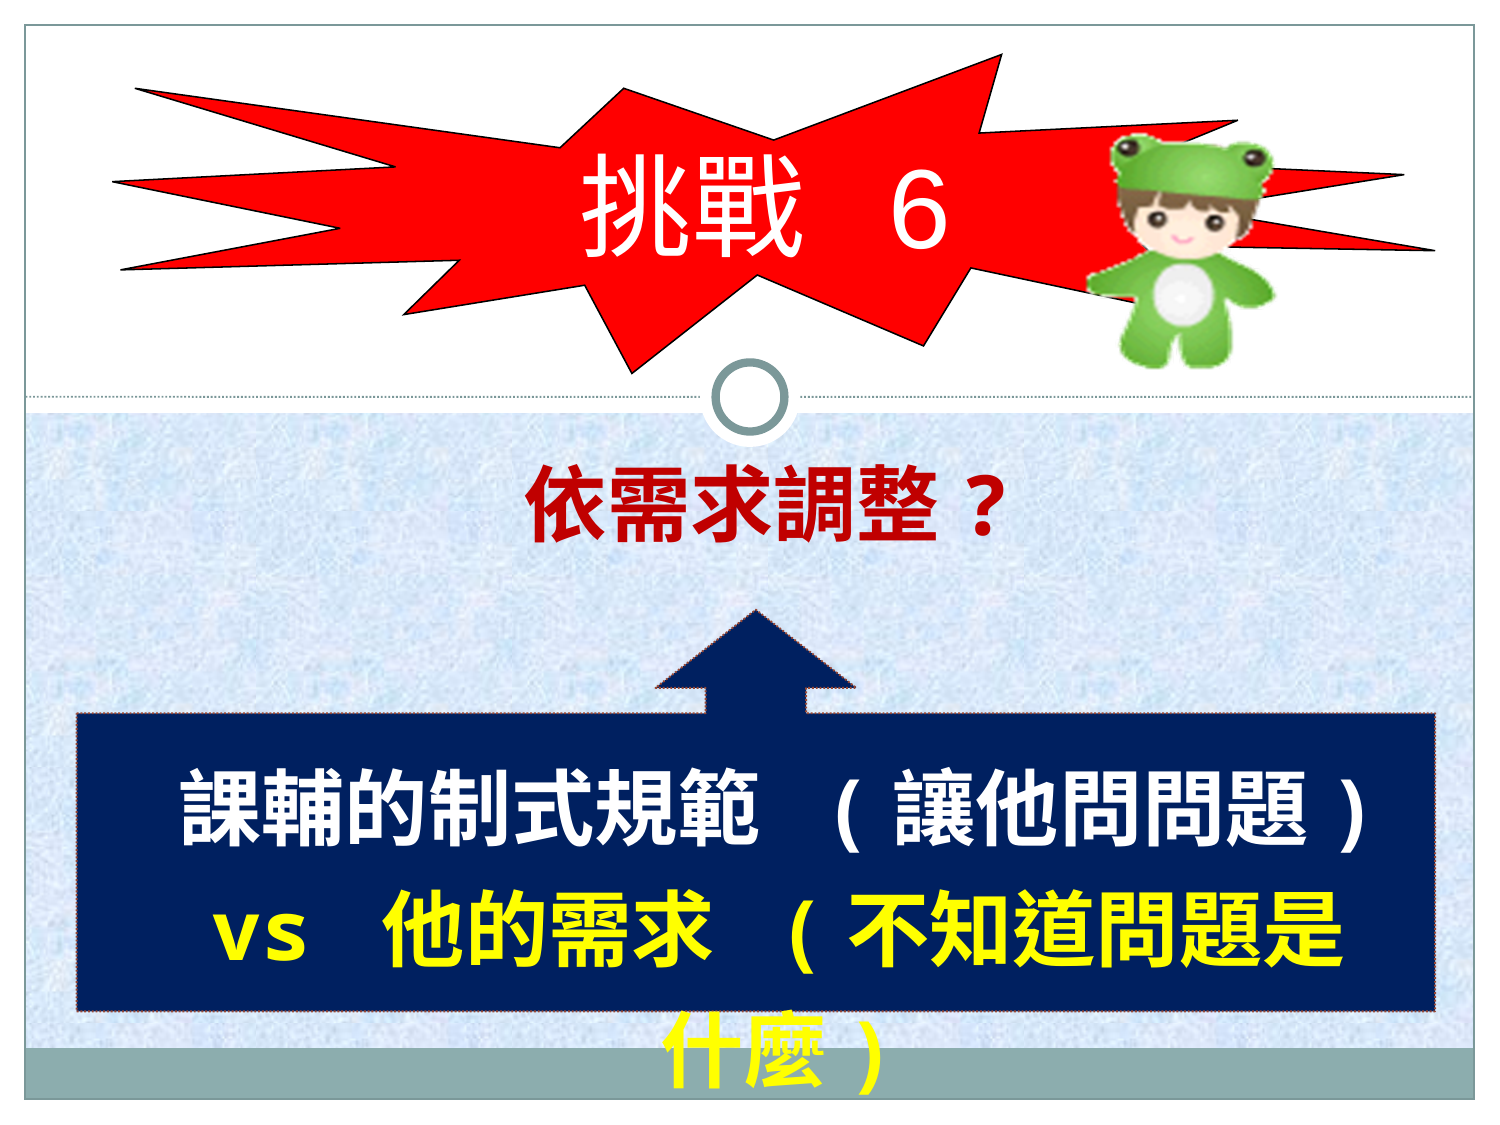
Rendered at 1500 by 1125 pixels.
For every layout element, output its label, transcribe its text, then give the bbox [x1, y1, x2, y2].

picture [1080, 125, 1283, 374]
text_box 課輔的制式規範 (讓他問問題) vs 他的需求 (不知道問題是什麼) [159, 728, 1399, 1125]
text_box 挑戰 6 [1283, 169, 1405, 195]
list 依需求調整? [253, 444, 1281, 713]
text_box 挑戰 6 [1141, 120, 1238, 125]
text_box 挑戰 6 [1283, 224, 1436, 251]
text_box [76, 609, 1436, 1012]
text_box 挑戰 6 [112, 54, 1080, 374]
